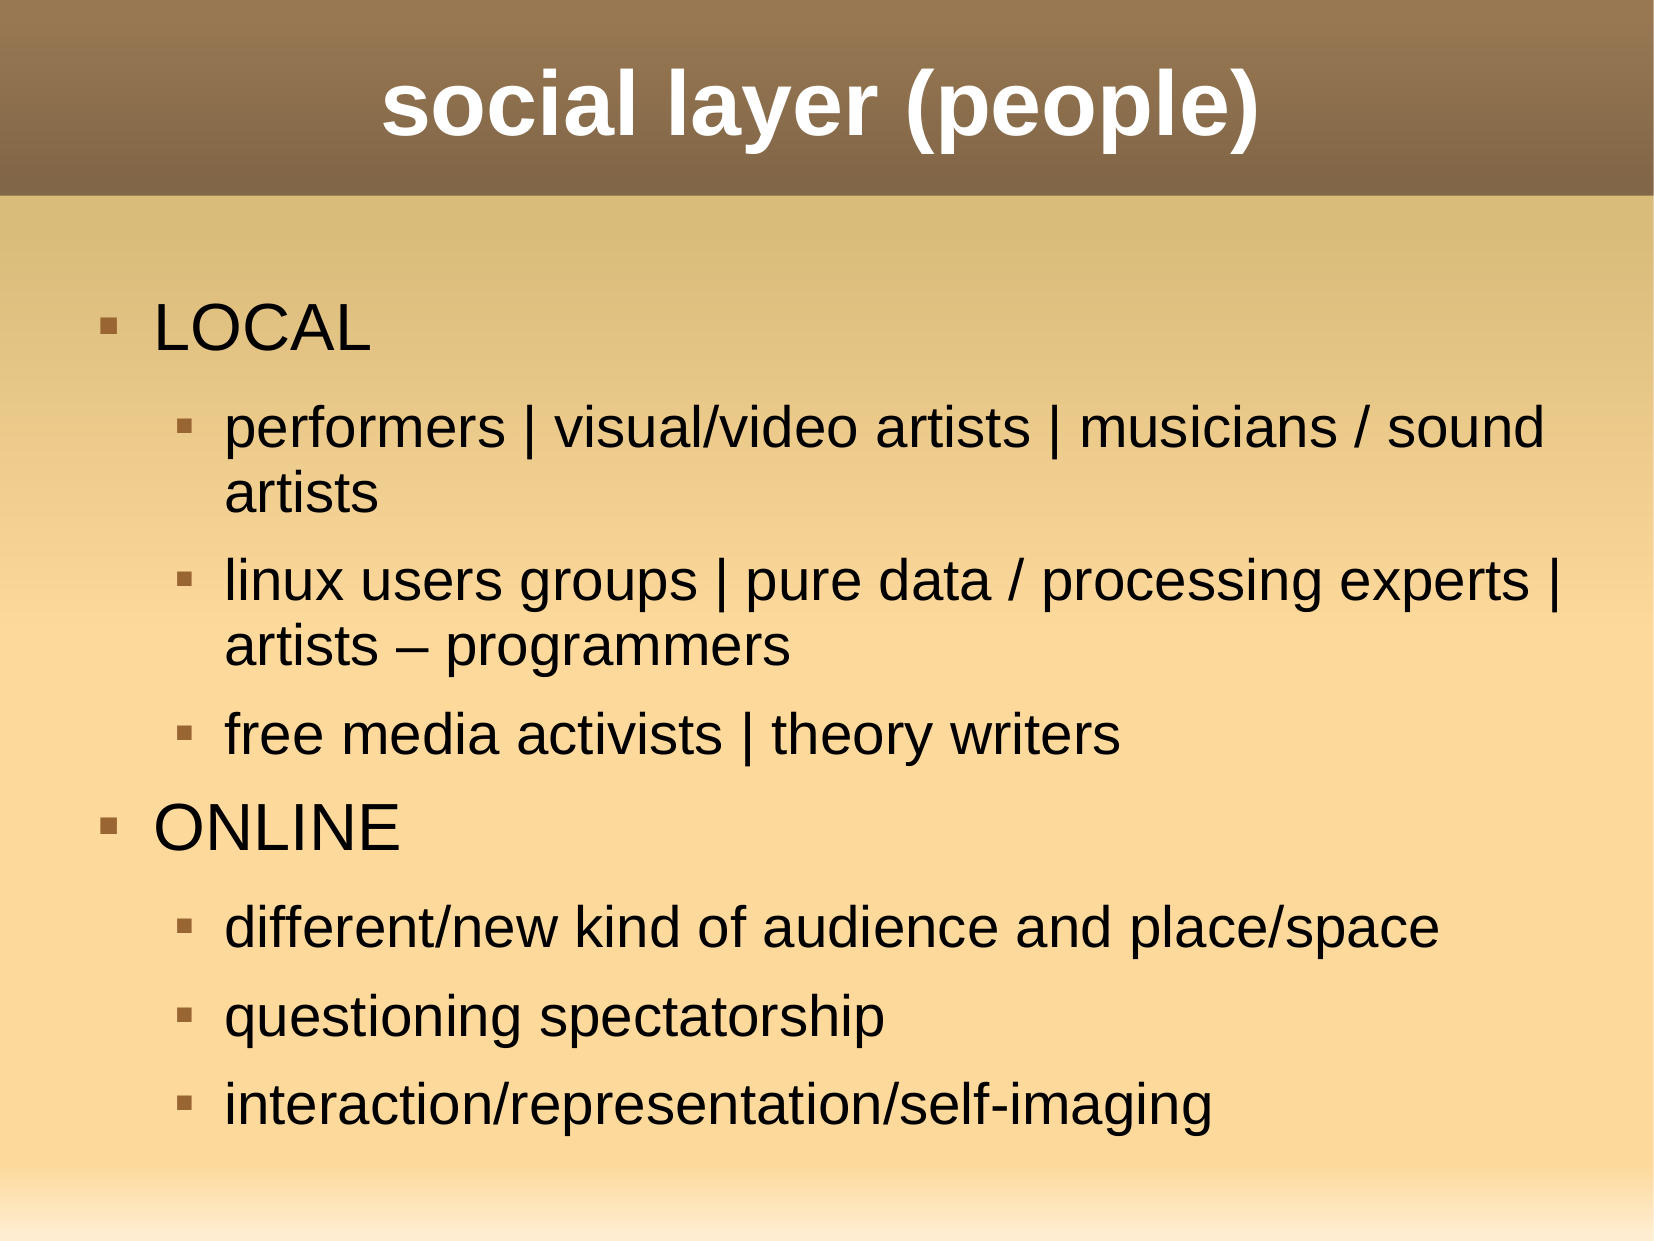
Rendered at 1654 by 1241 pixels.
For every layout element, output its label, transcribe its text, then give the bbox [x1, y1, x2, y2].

title social layer (people) [76, 7, 1565, 200]
list LOCAL performers | visual/video artists | musicians / sound artists linux users groups | pure data / processing experts |artists – programmers free media activists | theory writers ONLINE different/new kind of audience and place/space questioning spectatorship interaction/representation/self-imaging [82, 290, 1571, 1137]
picture [0, 0, 1654, 1241]
